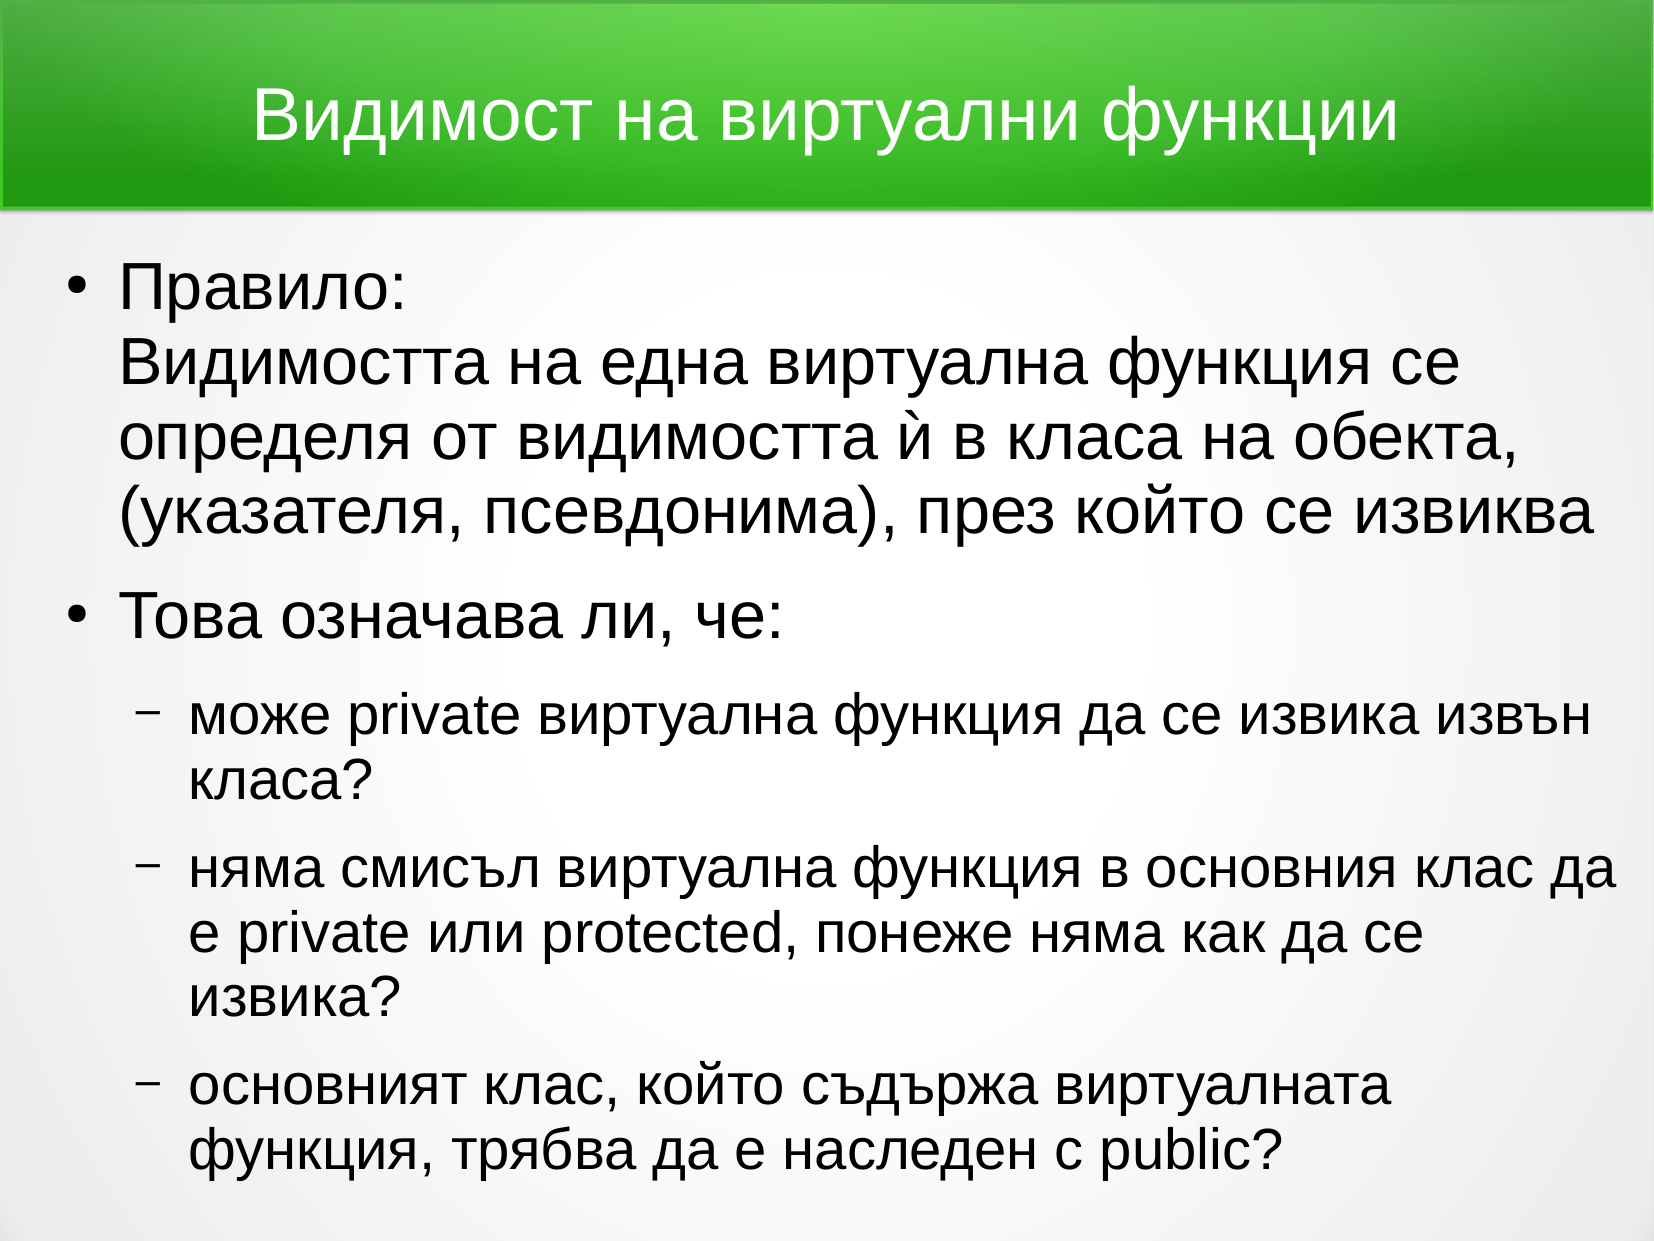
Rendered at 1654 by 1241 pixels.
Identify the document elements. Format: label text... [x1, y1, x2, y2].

list Правило: Видимостта на една виртуална функция се определя от видимостта ѝ в класа на обекта, (указателя, псевдонима), през който се извиква Това означава ли, че: може private виртуална функция да се извика извън класа? няма смисъл виртуална функция в основния клас да е private или protected, понеже няма как да се извика? основният клас, който съдържа виртуалната функция, трябва да е наследен с public? [47, 249, 1619, 1217]
title Видимост на виртуални функции [82, 49, 1571, 179]
